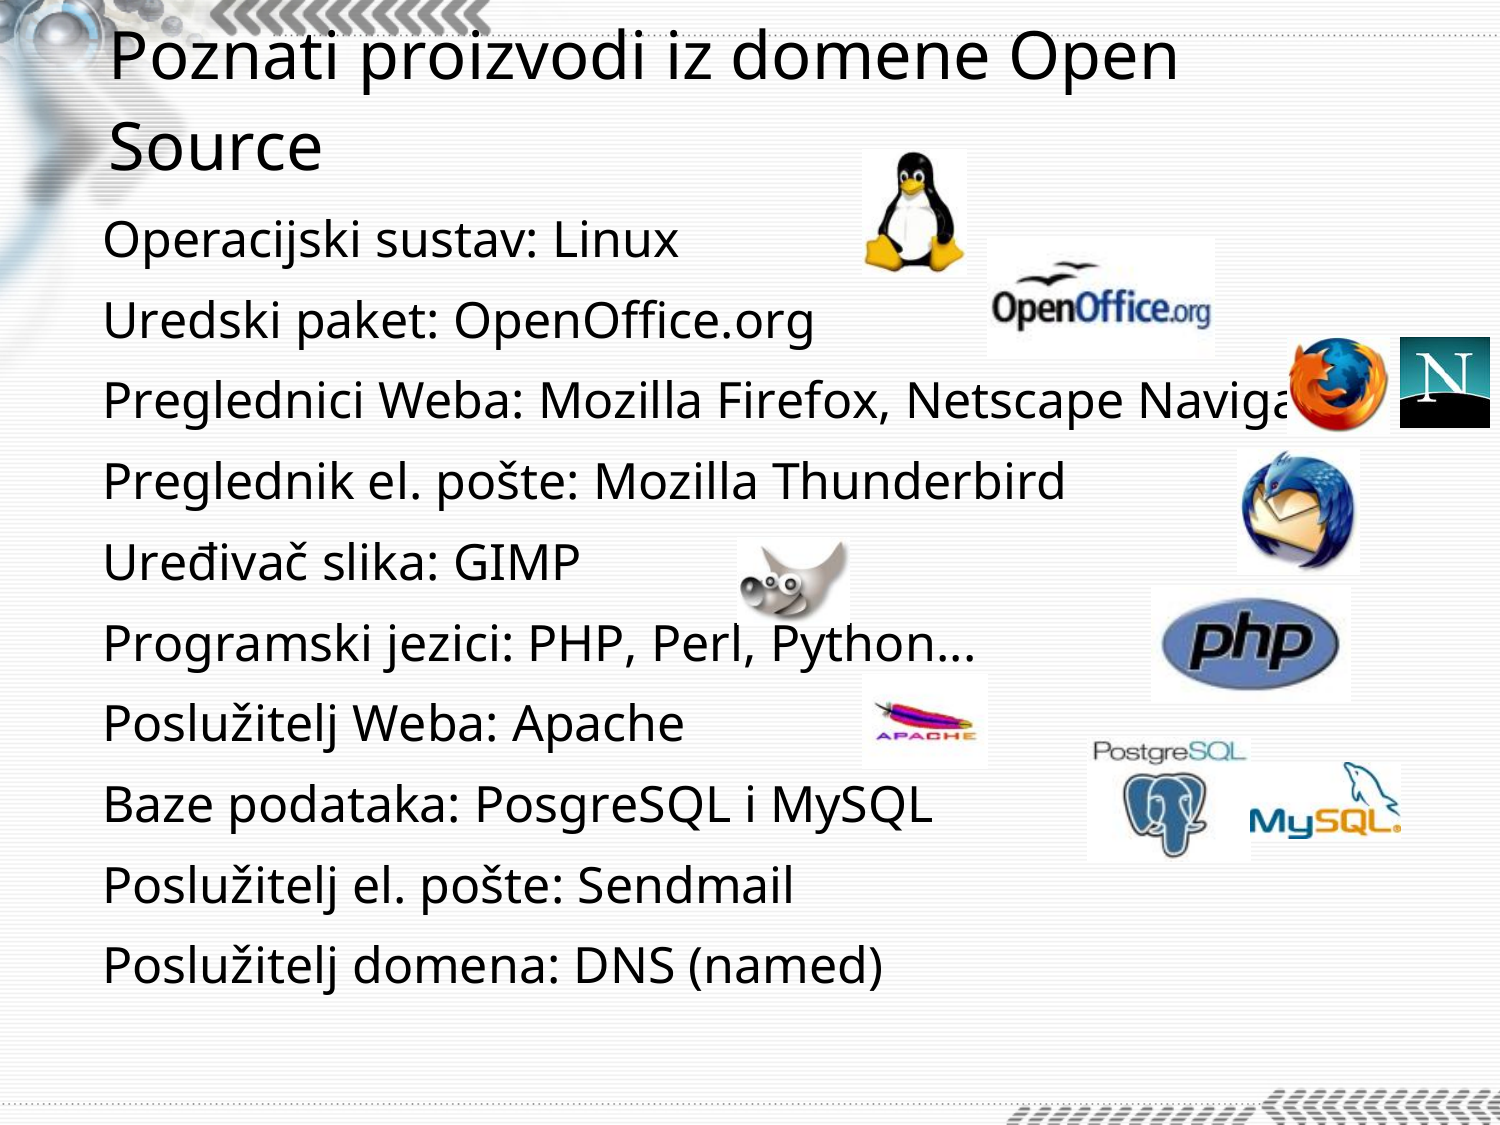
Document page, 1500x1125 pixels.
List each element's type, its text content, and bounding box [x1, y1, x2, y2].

title Poznati proizvodi iz domene Open Source [94, 20, 1407, 198]
list Operacijski sustav: Linux Uredski paket: OpenOffice.org Preglednici Weba: Mozilla Firefox, Netscape Navigator Preglednik el. pošte: Mozilla Thunderbird Uređivač slika: GIMP Programski jezici: PHP, Perl, Python... Poslužitelj Weba: Apache Baze podataka: PosgreSQL i MySQL Poslužitelj el. pošte: Sendmail Poslužitelj domena: DNS (named) [87, 196, 1406, 1054]
picture [0, 0, 1500, 1125]
